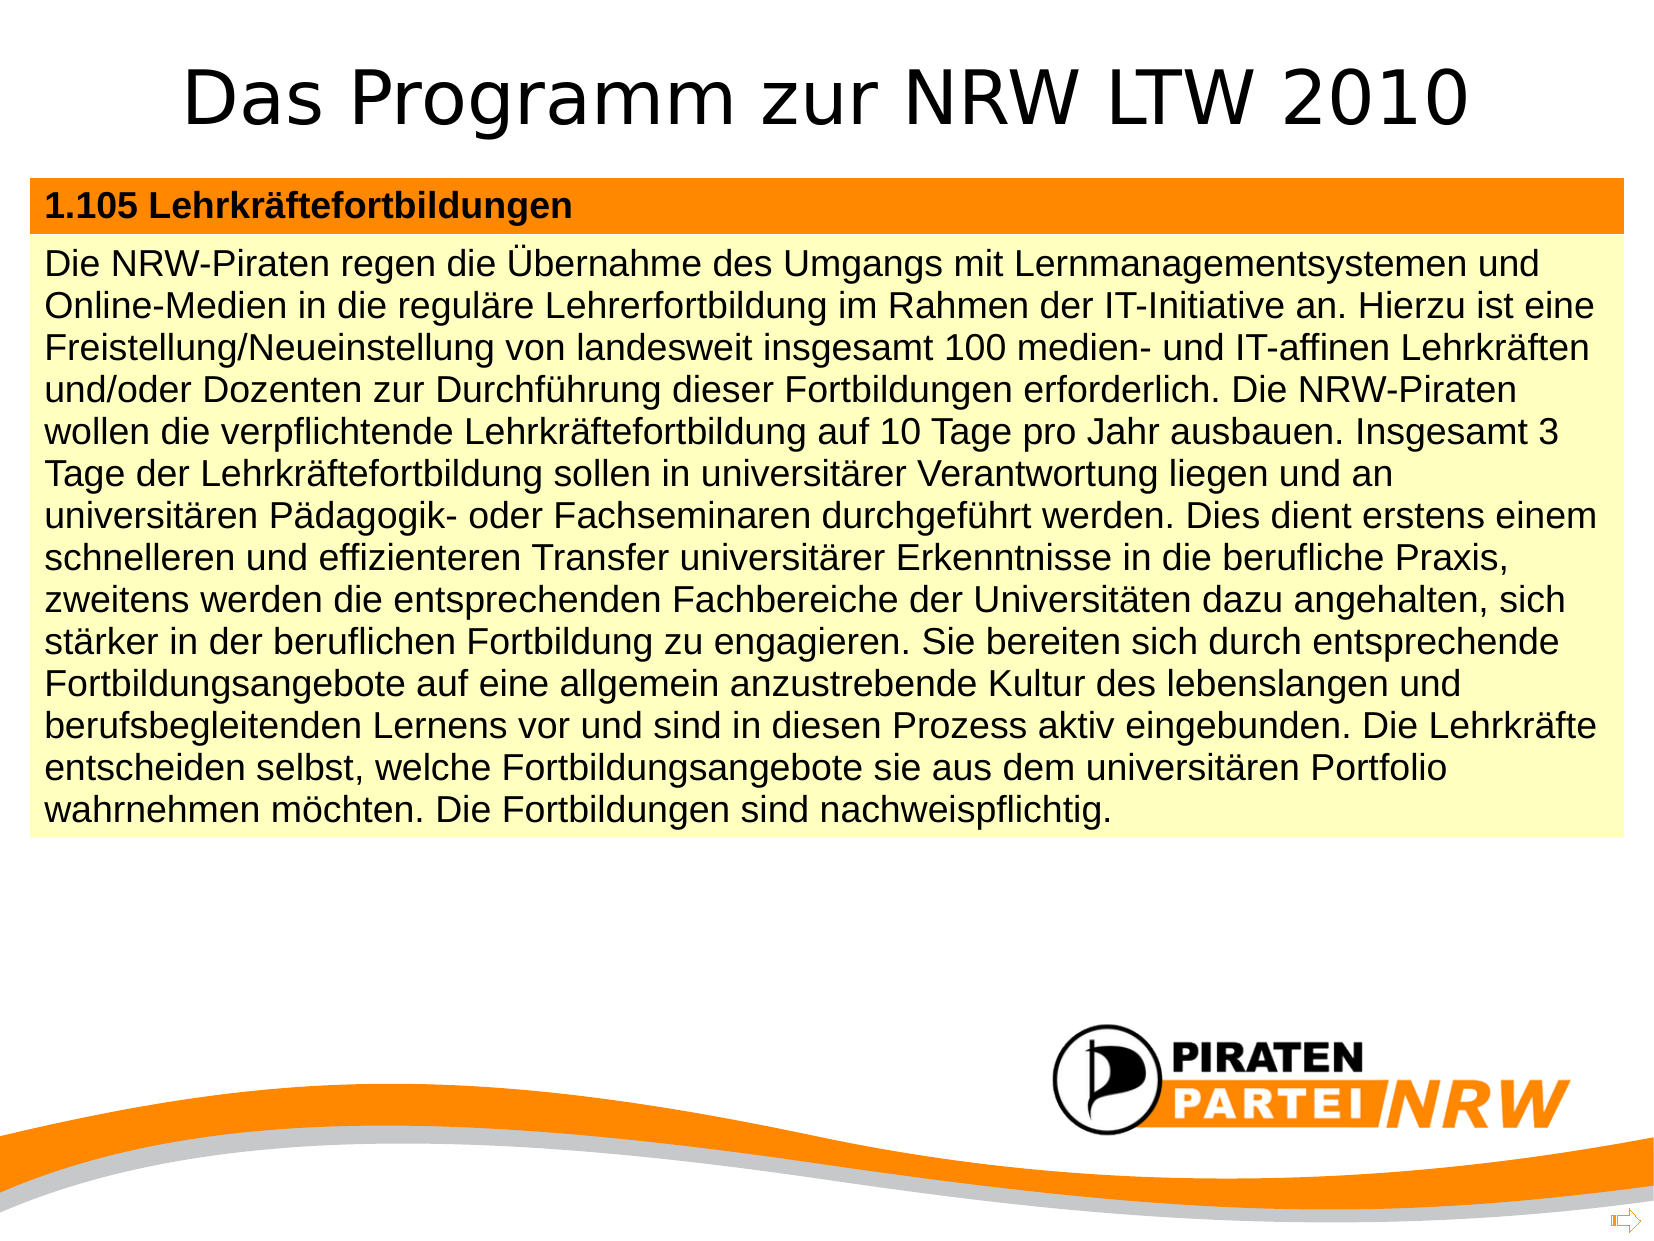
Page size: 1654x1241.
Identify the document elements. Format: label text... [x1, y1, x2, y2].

title Das Programm zur NRW LTW 2010 [82, 54, 1571, 143]
picture [1045, 1021, 1579, 1140]
table_header 1.105 Lehrkräftefortbildungen [30, 178, 1624, 234]
table_cell Die NRW-Piraten regen die Übernahme des Umgangs mit Lernmanagementsystemen und Online-Medien in die reguläre Lehrerfortbildung im Rahmen der IT-Initiative an. Hierzu ist eine Freistellung/Neueinstellung von landesweit insgesamt 100 medien- und IT-affinen Lehrkräften und/oder Dozenten zur Durchführung dieser Fortbildungen erforderlich. Die NRW-Piraten wollen die verpflichtende Lehrkräftefortbildung auf 10 Tage pro Jahr ausbauen. Insgesamt 3 Tage der Lehrkräftefortbildung sollen in universitärer Verantwortung liegen und an universitären Pädagogik- oder Fachseminaren durchgeführt werden. Dies dient erstens einem schnelleren und effizienteren Transfer universitärer Erkenntnisse in die berufliche Praxis, zweitens werden die entsprechenden Fachbereiche der Universitäten dazu angehalten, sich stärker in der beruflichen Fortbildung zu engagieren. Sie bereiten sich durch entsprechende Fortbildungsangebote auf eine allgemein anzustrebende Kultur des lebenslangen und berufsbegleitenden Lernens vor und sind in diesen Prozess aktiv eingebunden. Die Lehrkräfte entscheiden selbst, welche Fortbildungsangebote sie aus dem universitären Portfolio wahrnehmen möchten. Die Fortbildungen sind nachweispflichtig. [30, 235, 1624, 838]
